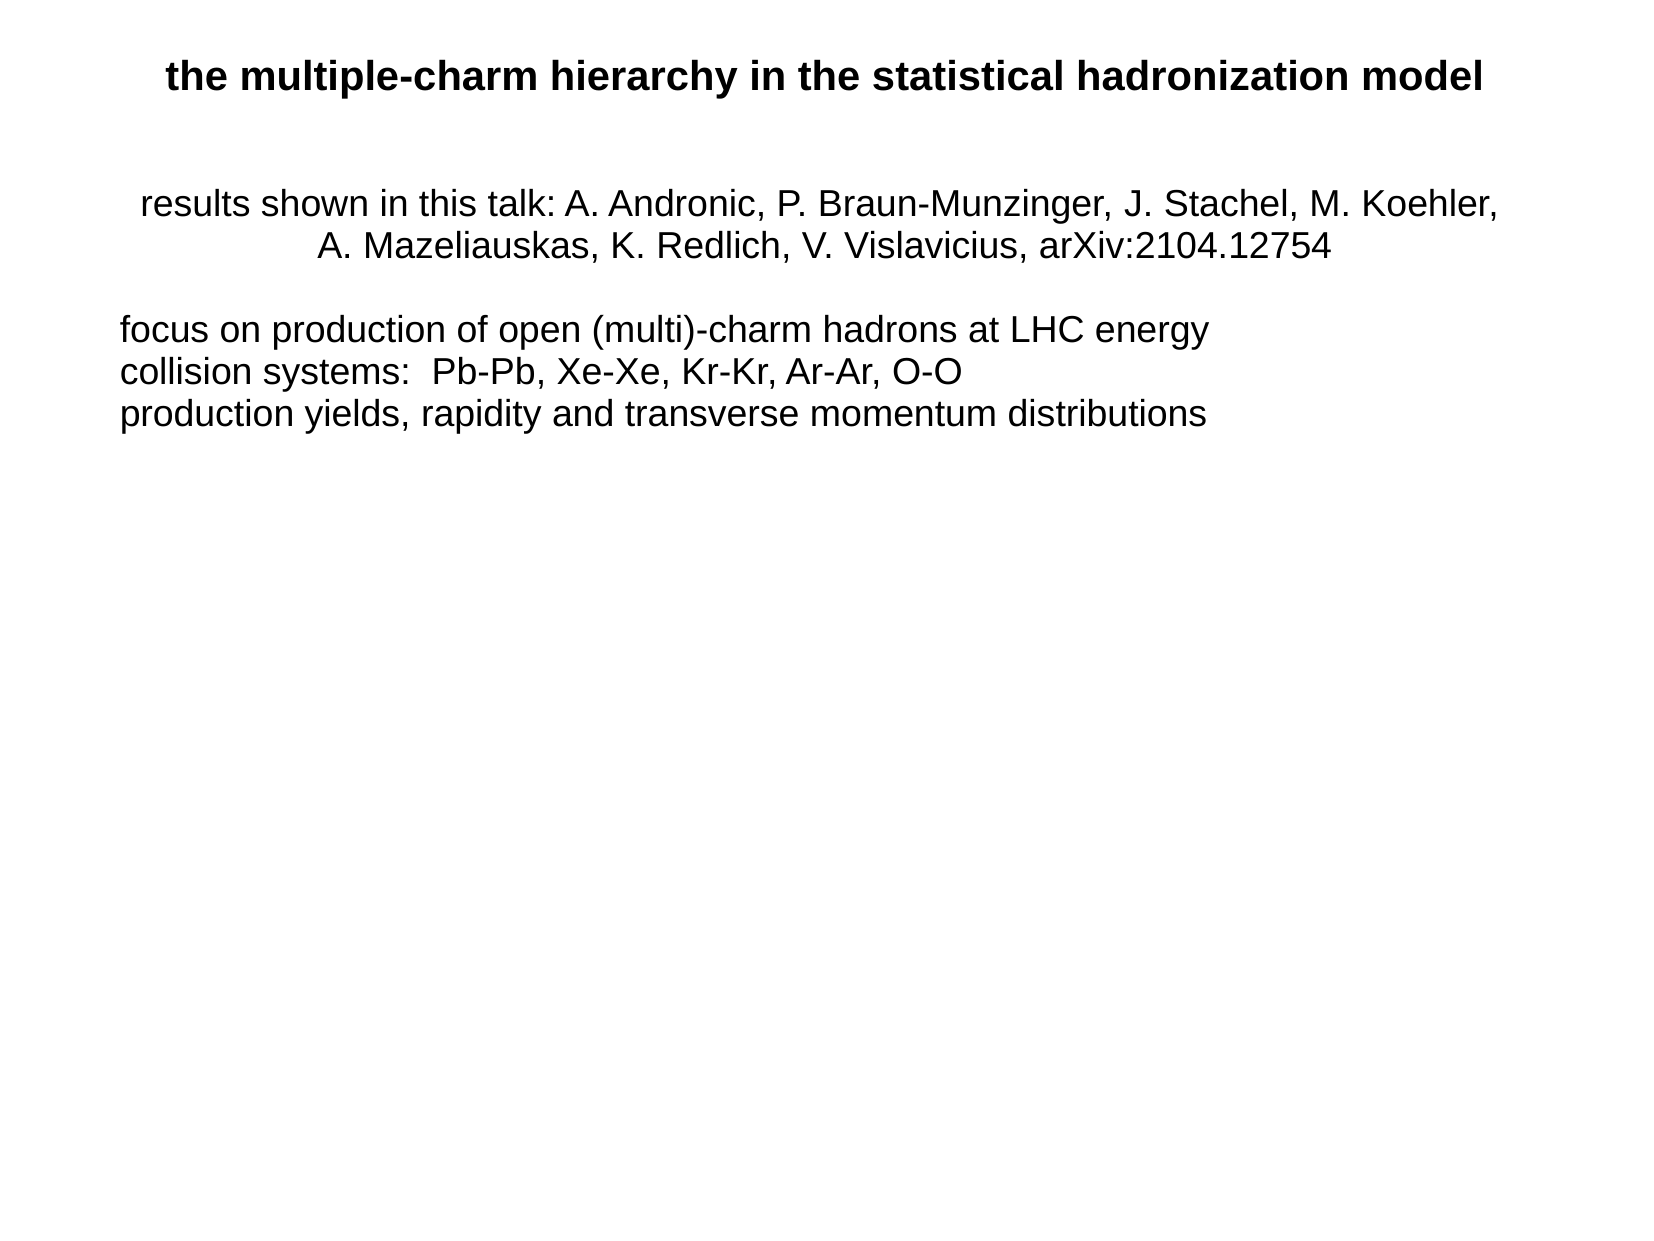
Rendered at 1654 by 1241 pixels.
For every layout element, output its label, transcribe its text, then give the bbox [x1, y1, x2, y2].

text_box the multiple-charm hierarchy in the statistical hadronization model results shown in this talk: A. Andronic, P. Braun-Munzinger, J. Stachel, M. Koehler, A. Mazeliauskas, K. Redlich, V. Vislavicius, arXiv:2104.12754 focus on production of open (multi)-charm hadrons at LHC energy collision systems: Pb-Pb, Xe-Xe, Kr-Kr, Ar-Ar, O-O production yields, rapidity and transverse momentum distributions [30, 45, 1621, 1040]
